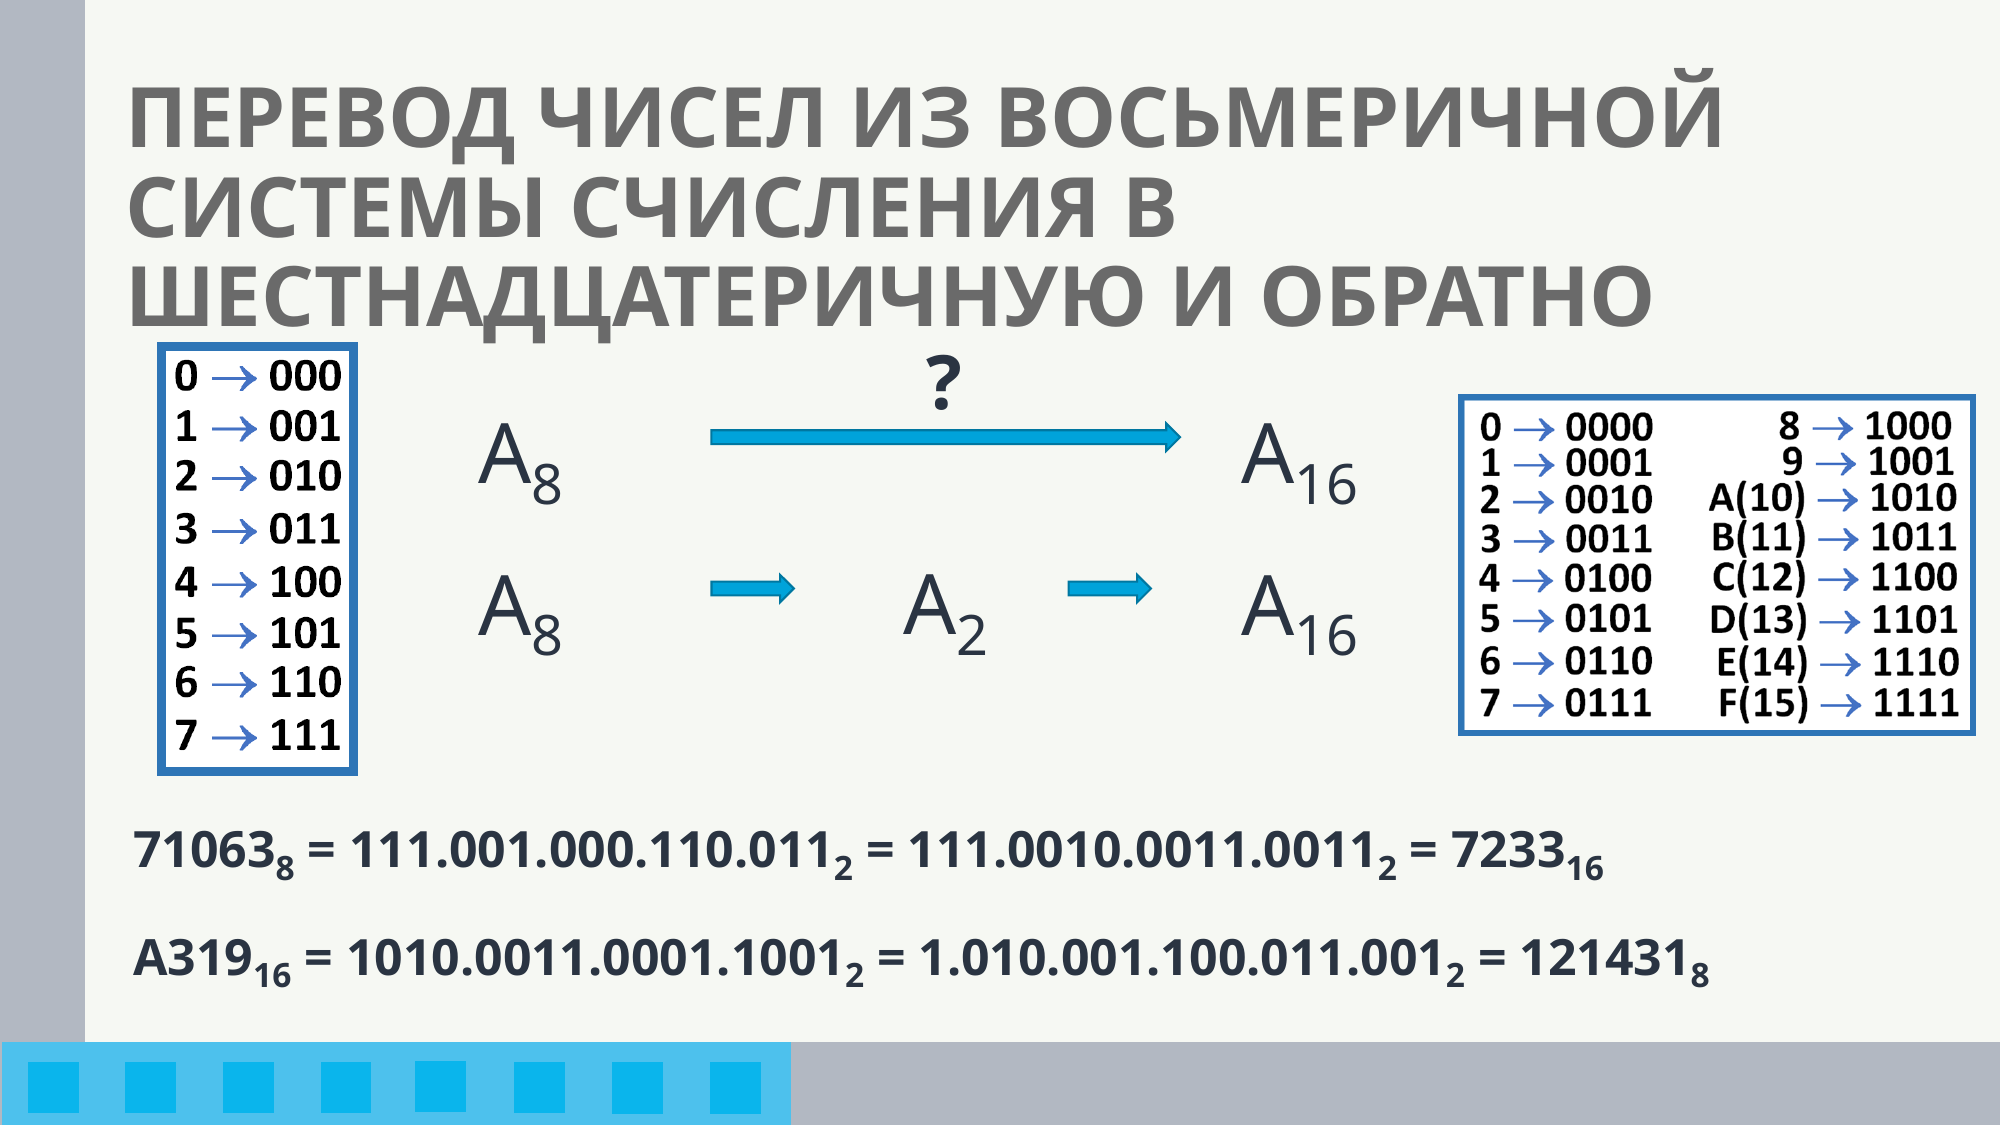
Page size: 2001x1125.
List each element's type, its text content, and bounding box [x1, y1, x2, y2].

text_box А31916 = 1010.0011.0001.10012 = 1.010.001.100.011.0012 = 1214318 [118, 917, 1975, 994]
title ПЕРЕВОД ЧИСЕЛ ИЗ ВОСЬМЕРИЧНОЙ СИСТЕМЫ СЧИСЛЕНИЯ В ШЕСТНАДЦАТЕРИЧНУЮ И ОБРАТНО [110, 67, 1892, 286]
text_box А2 [870, 543, 1022, 660]
picture [166, 351, 349, 767]
text_box А16 [1226, 544, 1384, 661]
text_box 710638 = 111.001.000.110.0112 = 111.0010.0011.00112 = 723316 [118, 810, 1975, 887]
text_box [711, 423, 1181, 452]
text_box [711, 574, 794, 603]
text_box А8 [463, 392, 615, 509]
text_box А16 [1226, 392, 1384, 509]
text_box А8 [463, 544, 615, 661]
picture [1458, 394, 1976, 736]
text_box [1068, 574, 1151, 603]
text_box ? [911, 326, 981, 433]
